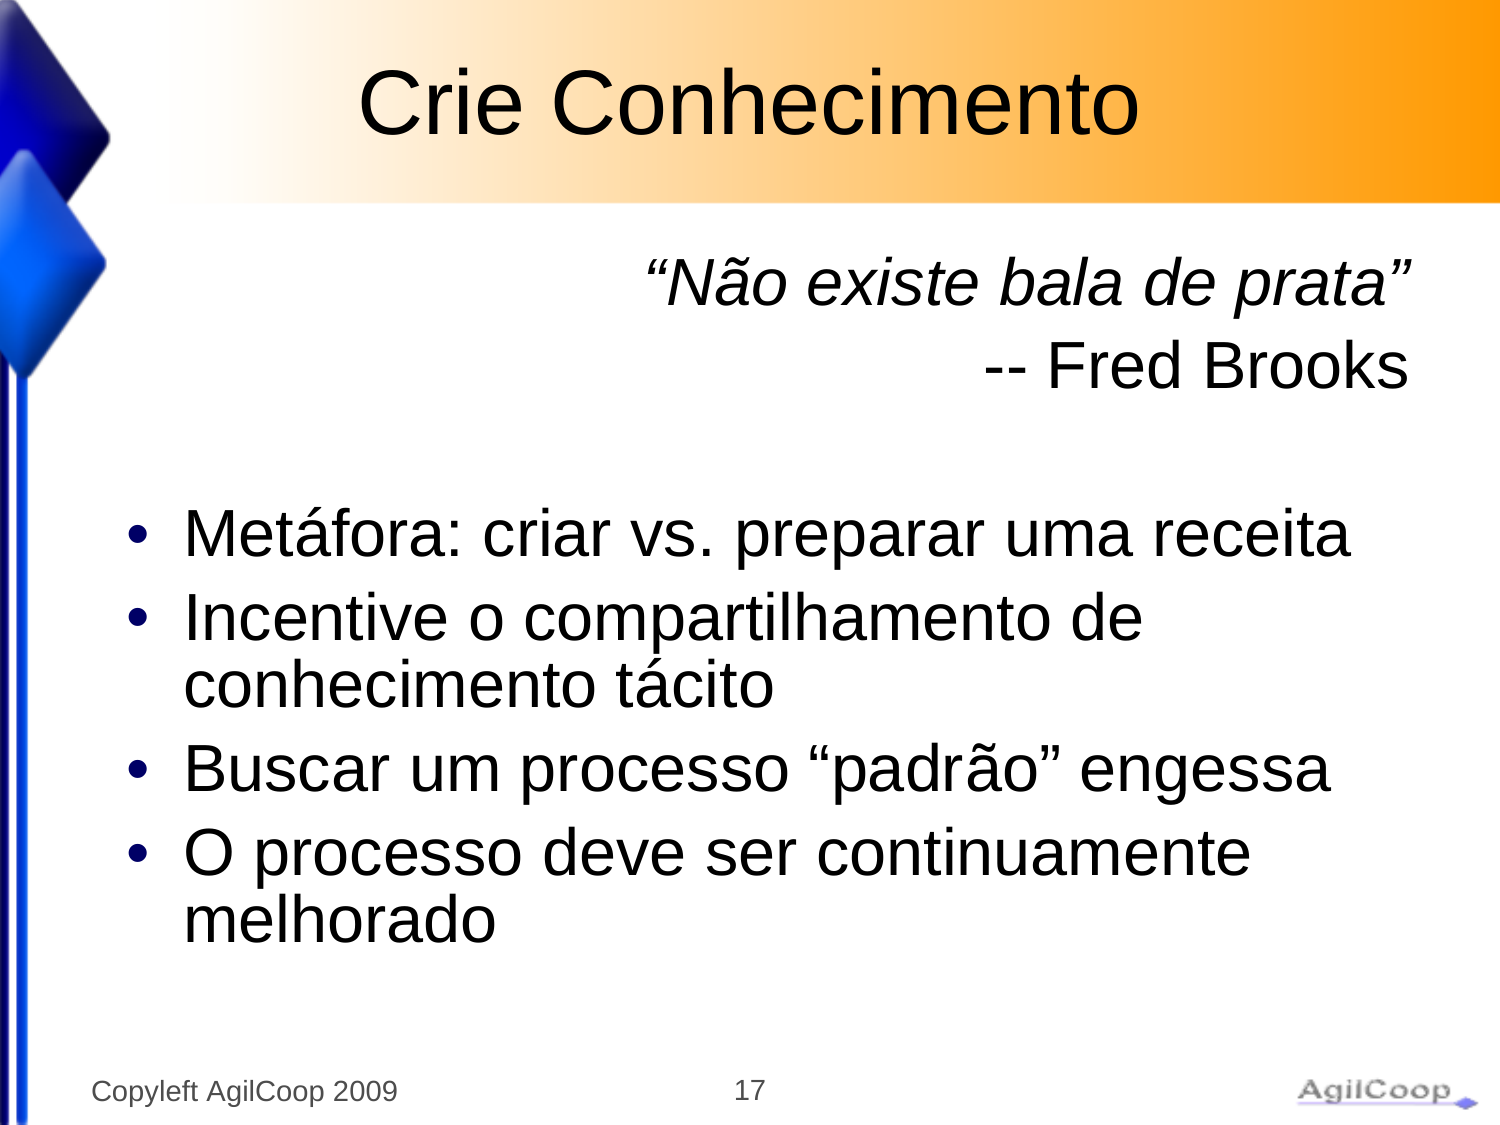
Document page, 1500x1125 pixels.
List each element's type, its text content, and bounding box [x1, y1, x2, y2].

list “Não existe bala de prata” -- Fred Brooks Metáfora: criar vs. preparar uma receita Incentive o compartilhamento de conhecimento tácito Buscar um processo “padrão” engessa O processo deve ser continuamente melhorado [112, 243, 1425, 1063]
title Crie Conhecimento [75, 8, 1426, 197]
picture [0, 0, 1500, 1125]
